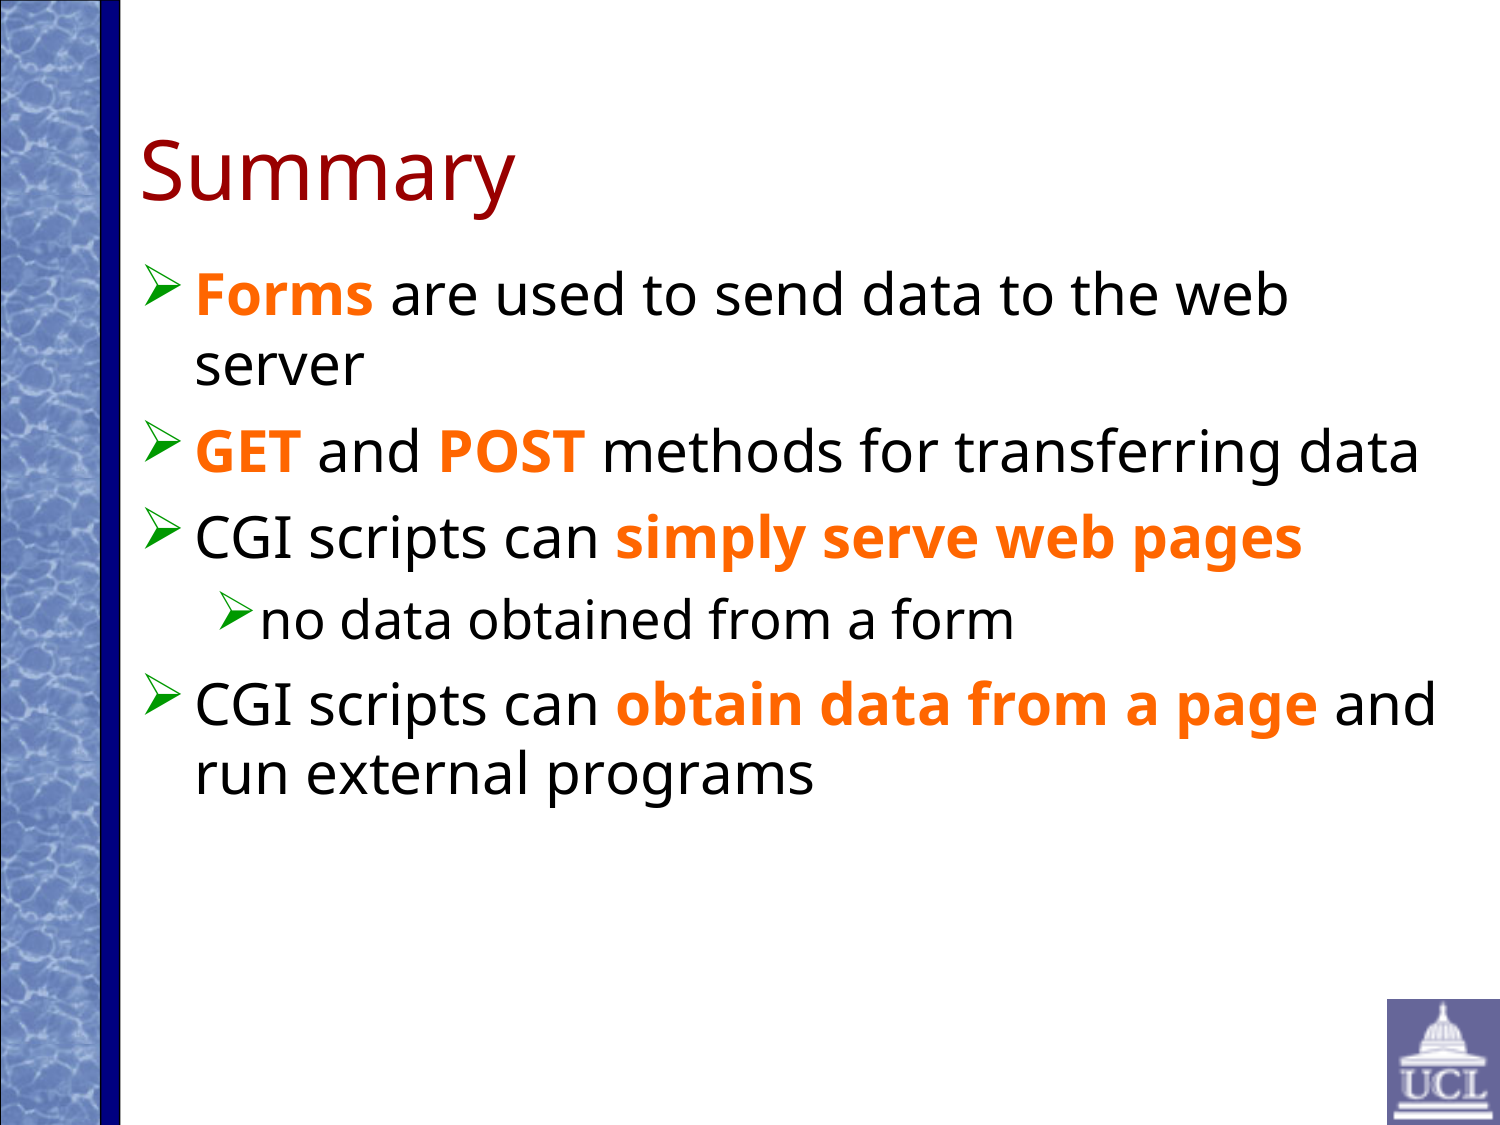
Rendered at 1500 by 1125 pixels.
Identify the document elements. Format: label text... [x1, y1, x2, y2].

picture [1387, 999, 1500, 1125]
picture [1, 1, 99, 1125]
title Summary [124, 37, 1413, 225]
list Forms are used to send data to the web server GET and POST methods for transferring data CGI scripts can simply serve web pages no data obtained from a form CGI scripts can obtain data from a page and run external programs [125, 249, 1476, 1088]
